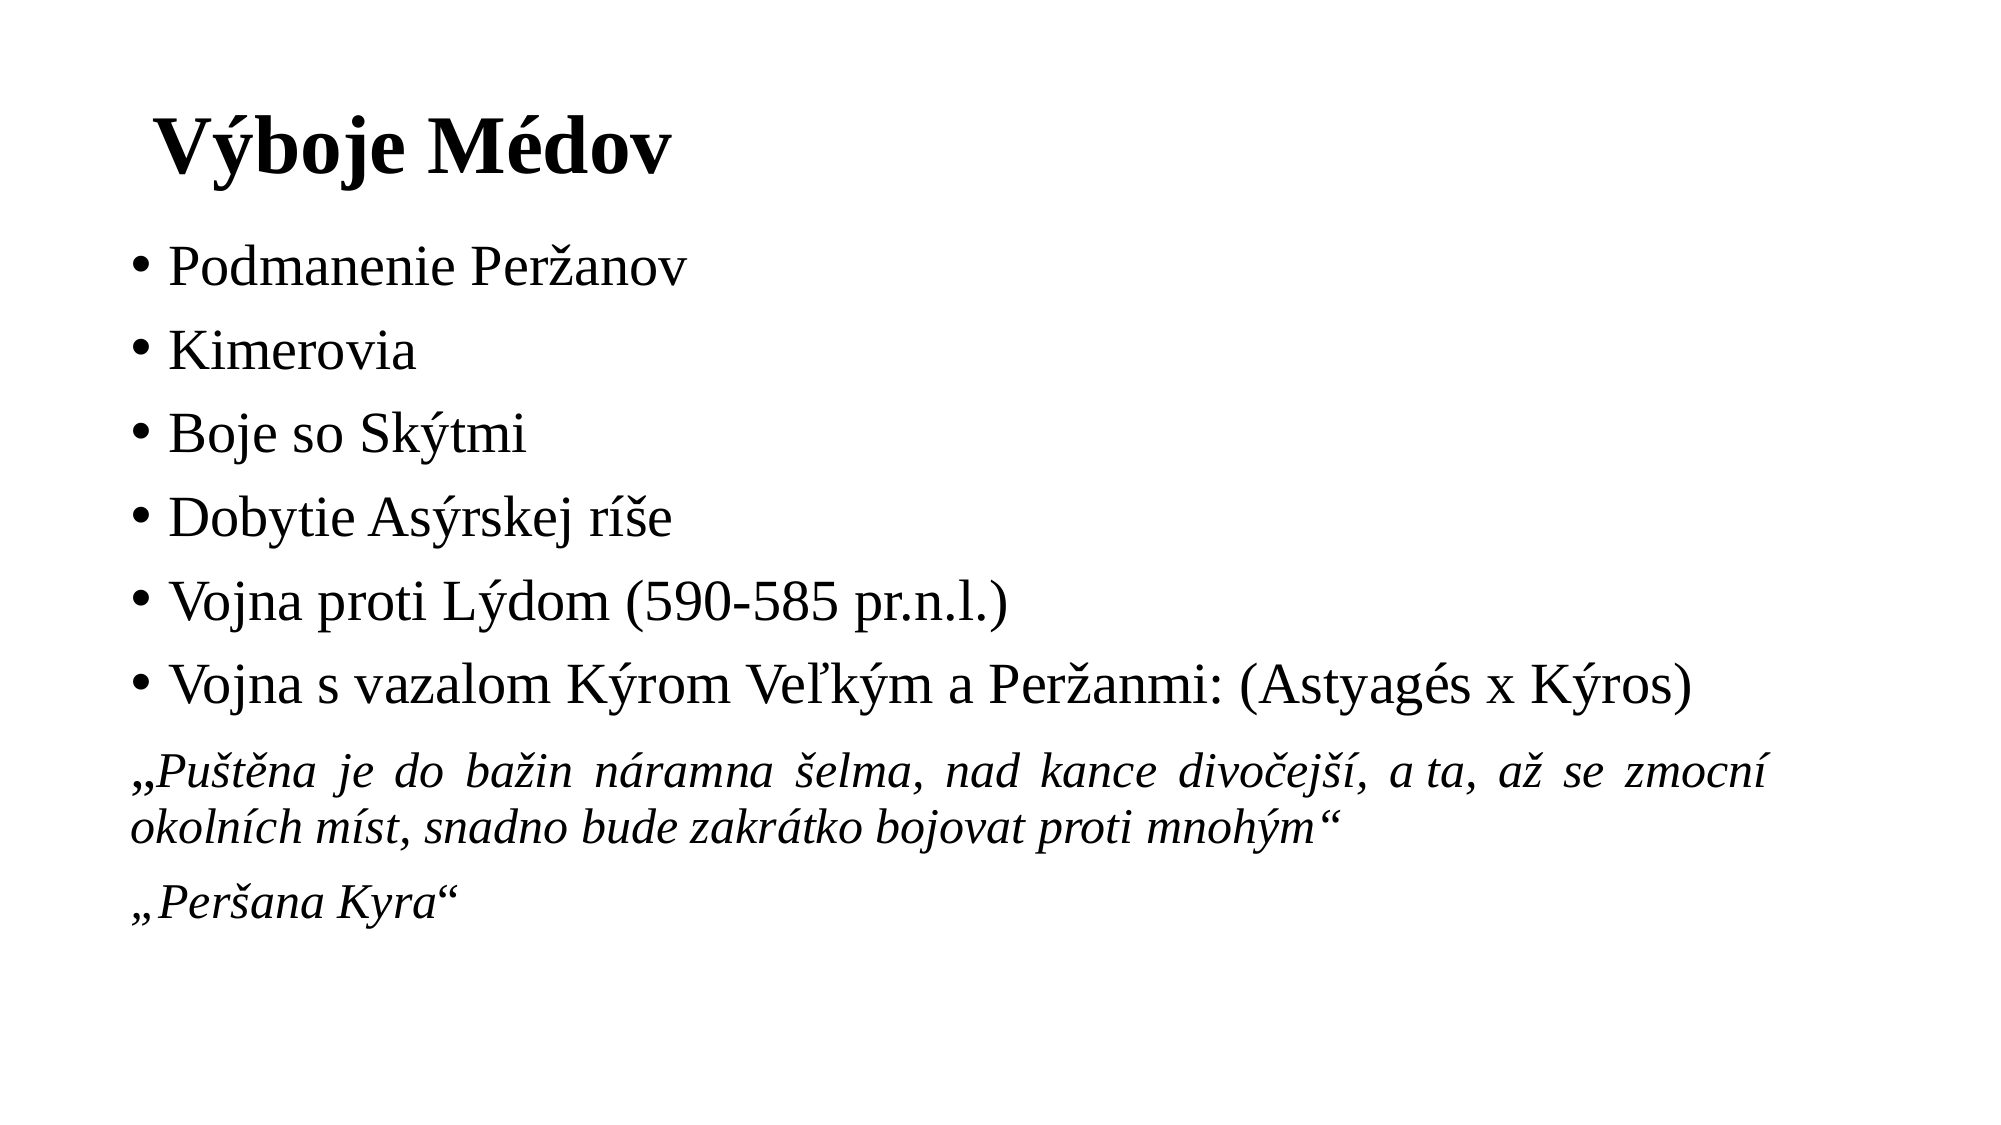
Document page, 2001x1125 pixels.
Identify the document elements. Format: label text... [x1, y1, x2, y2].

list Podmanenie Peržanov Kimerovia Boje so Skýtmi Dobytie Asýrskej ríše Vojna proti Lýdom (590-585 pr.n.l.) Vojna s vazalom Kýrom Veľkým a Peržanmi: (Astyagés x Kýros) „Puštěna je do bažin náramna šelma, nad kance divočejší, a ta, až se zmocní okolních míst, snadno bude zakrátko bojovat proti mnohým“ „Peršana Kyra“ [115, 227, 1841, 1044]
title Výboje Médov [137, 59, 1863, 278]
